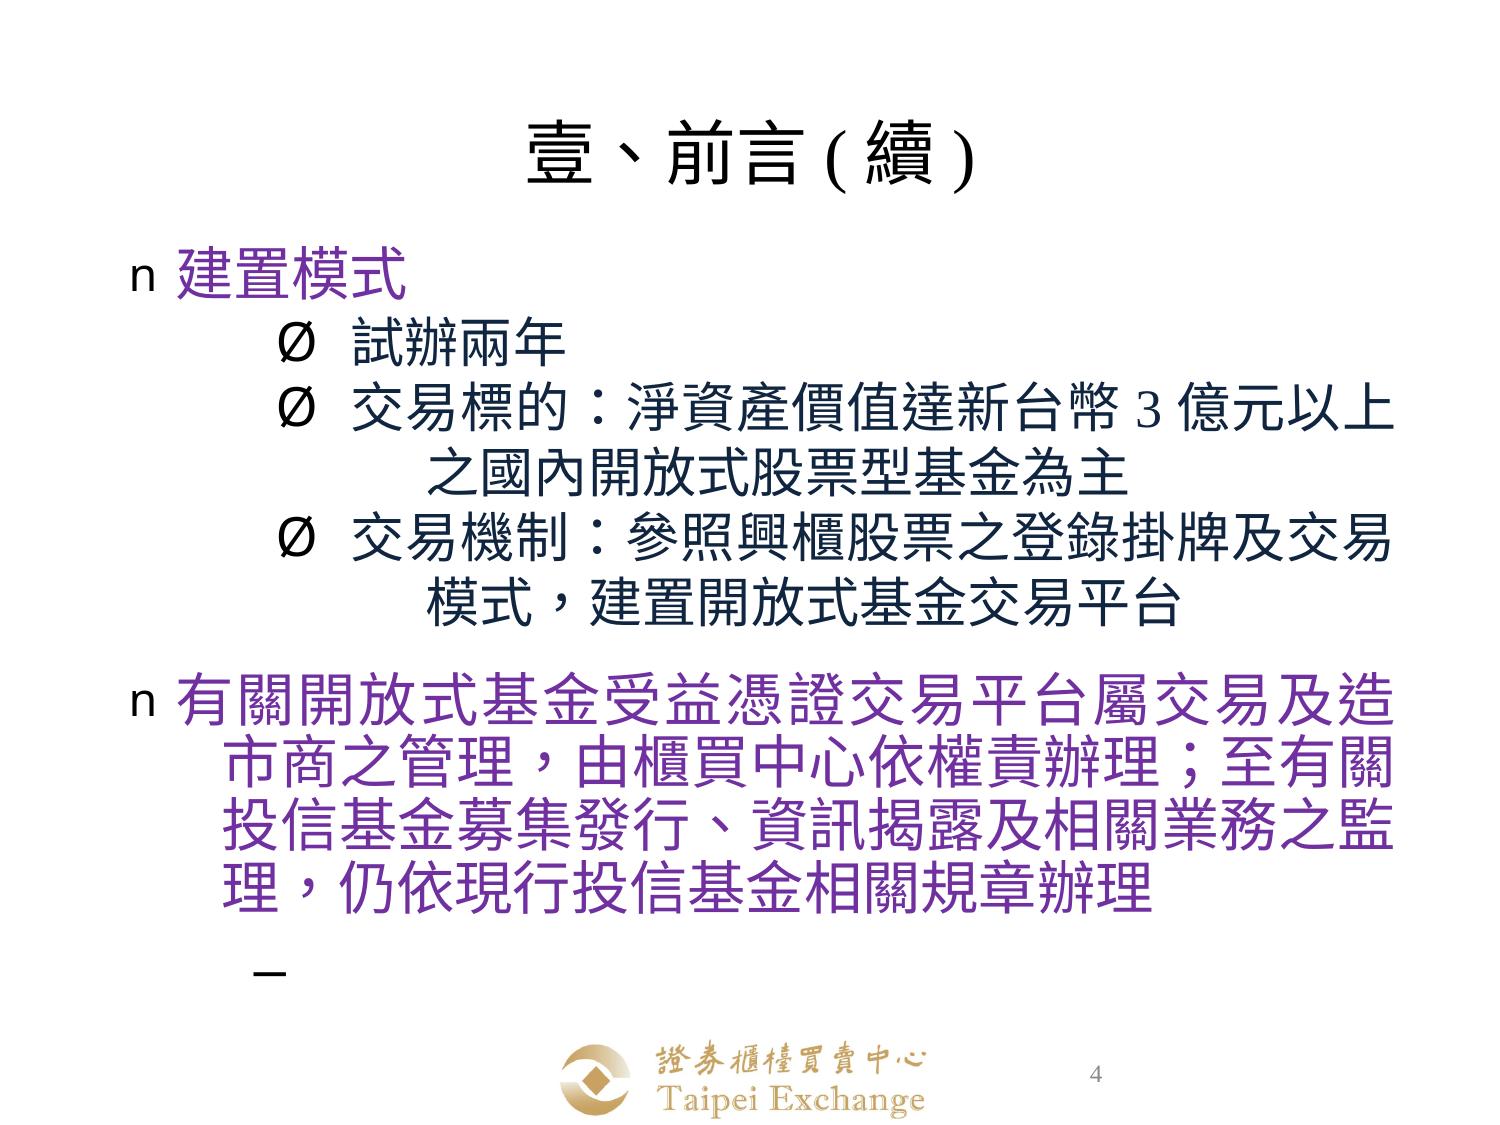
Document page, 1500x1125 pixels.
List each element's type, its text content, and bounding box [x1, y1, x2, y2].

list 建置模式 試辦兩年 交易標的：淨資產價值達新台幣3億元以上之國內開放式股票型基金為主 交易機制：參照興櫃股票之登錄掛牌及交易模式，建置開放式基金交易平台 有關開放式基金受益憑證交易平台屬交易及造市商之管理，由櫃買中心依權責辦理；至有關投信基金募集發行、資訊揭露及相關業務之監理，仍依現行投信基金相關規章辦理 [88, 237, 1412, 988]
text_box [1074, 1042, 1426, 1103]
title 壹、前言(續) [103, 42, 1397, 237]
